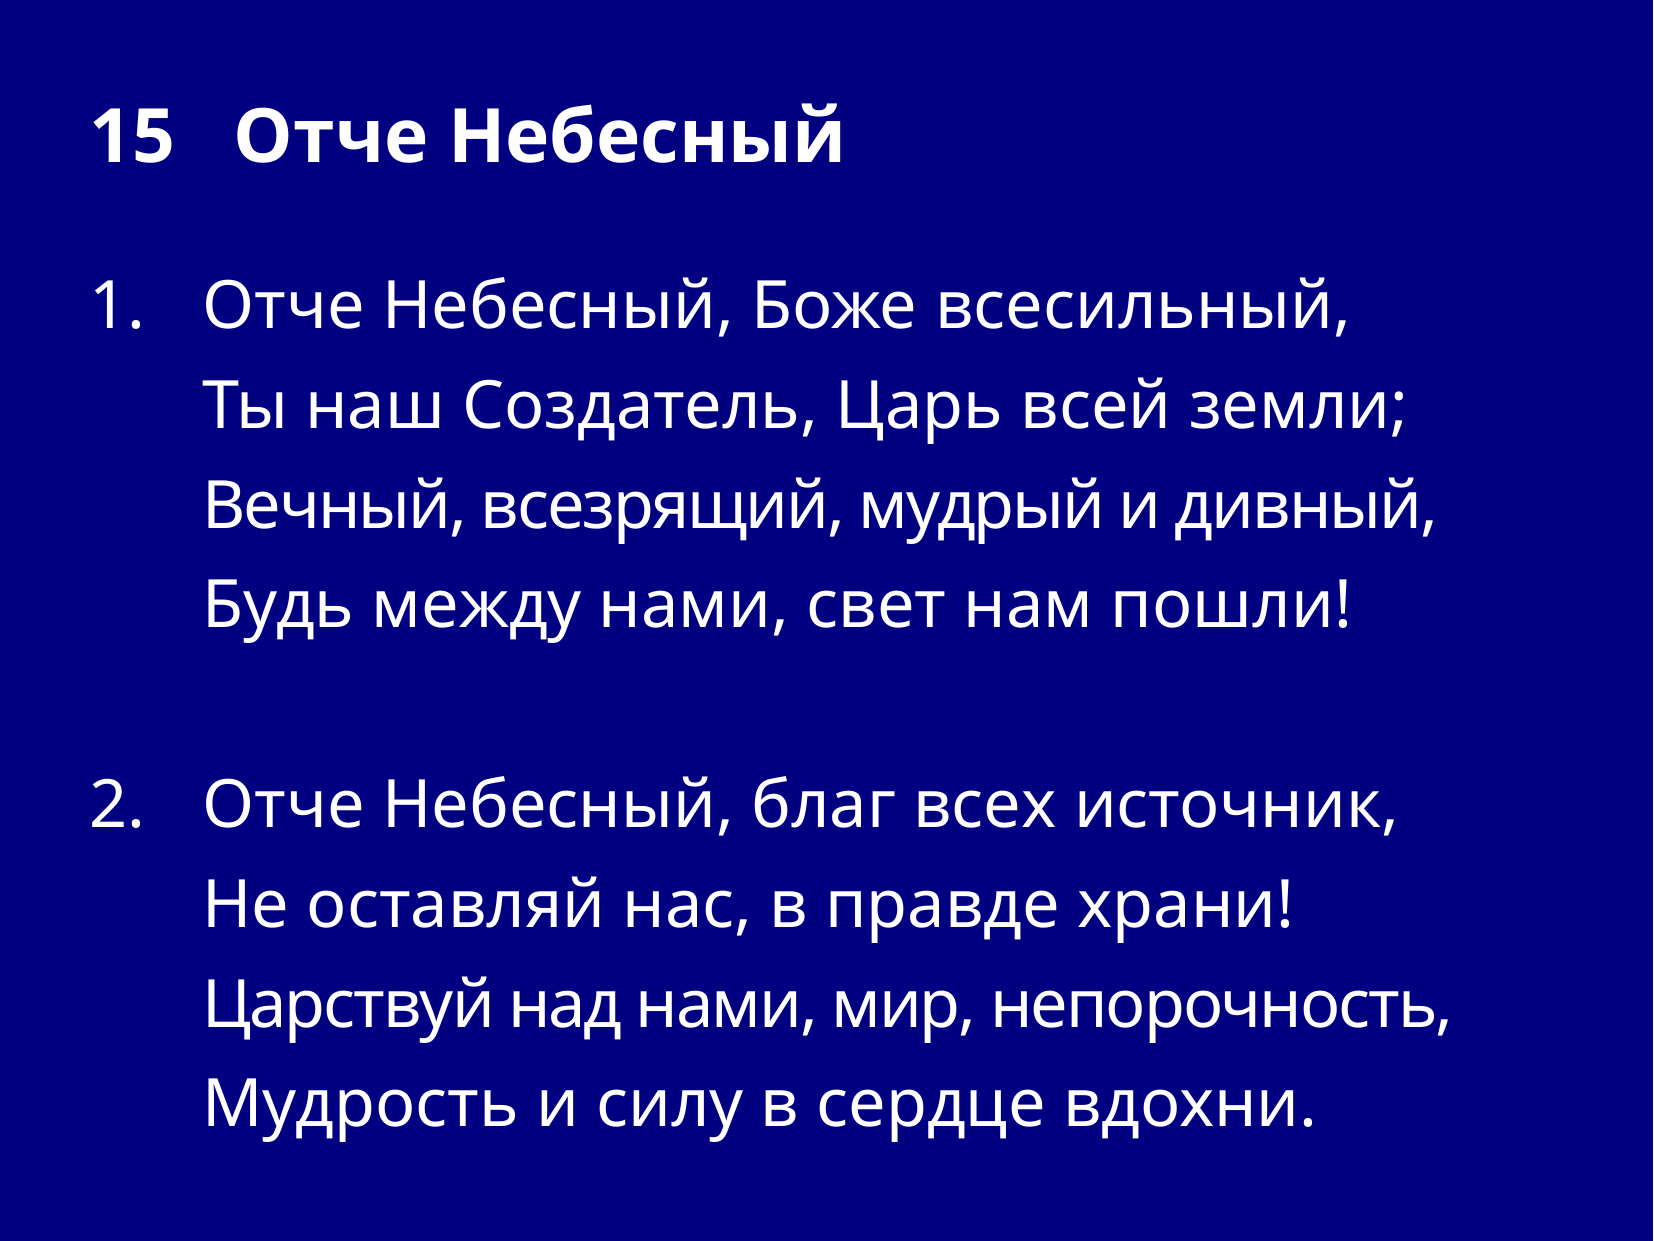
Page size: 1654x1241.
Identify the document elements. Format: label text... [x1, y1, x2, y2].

text_box 1. Отче Небесный, Боже всесильный, Ты наш Создатель, Царь всей земли; Вечный, всезрящий, мудрый и дивный, Будь между нами, свет нам пошли! 2. Отче Небесный, благ всех источник, Не оставляй нас, в правде храни! Царствуй над нами, мир, непорочность, Мудрость и силу в сердце вдохни. [75, 150, 1653, 1163]
text_box 15 Отче Небесный [75, 75, 1576, 188]
